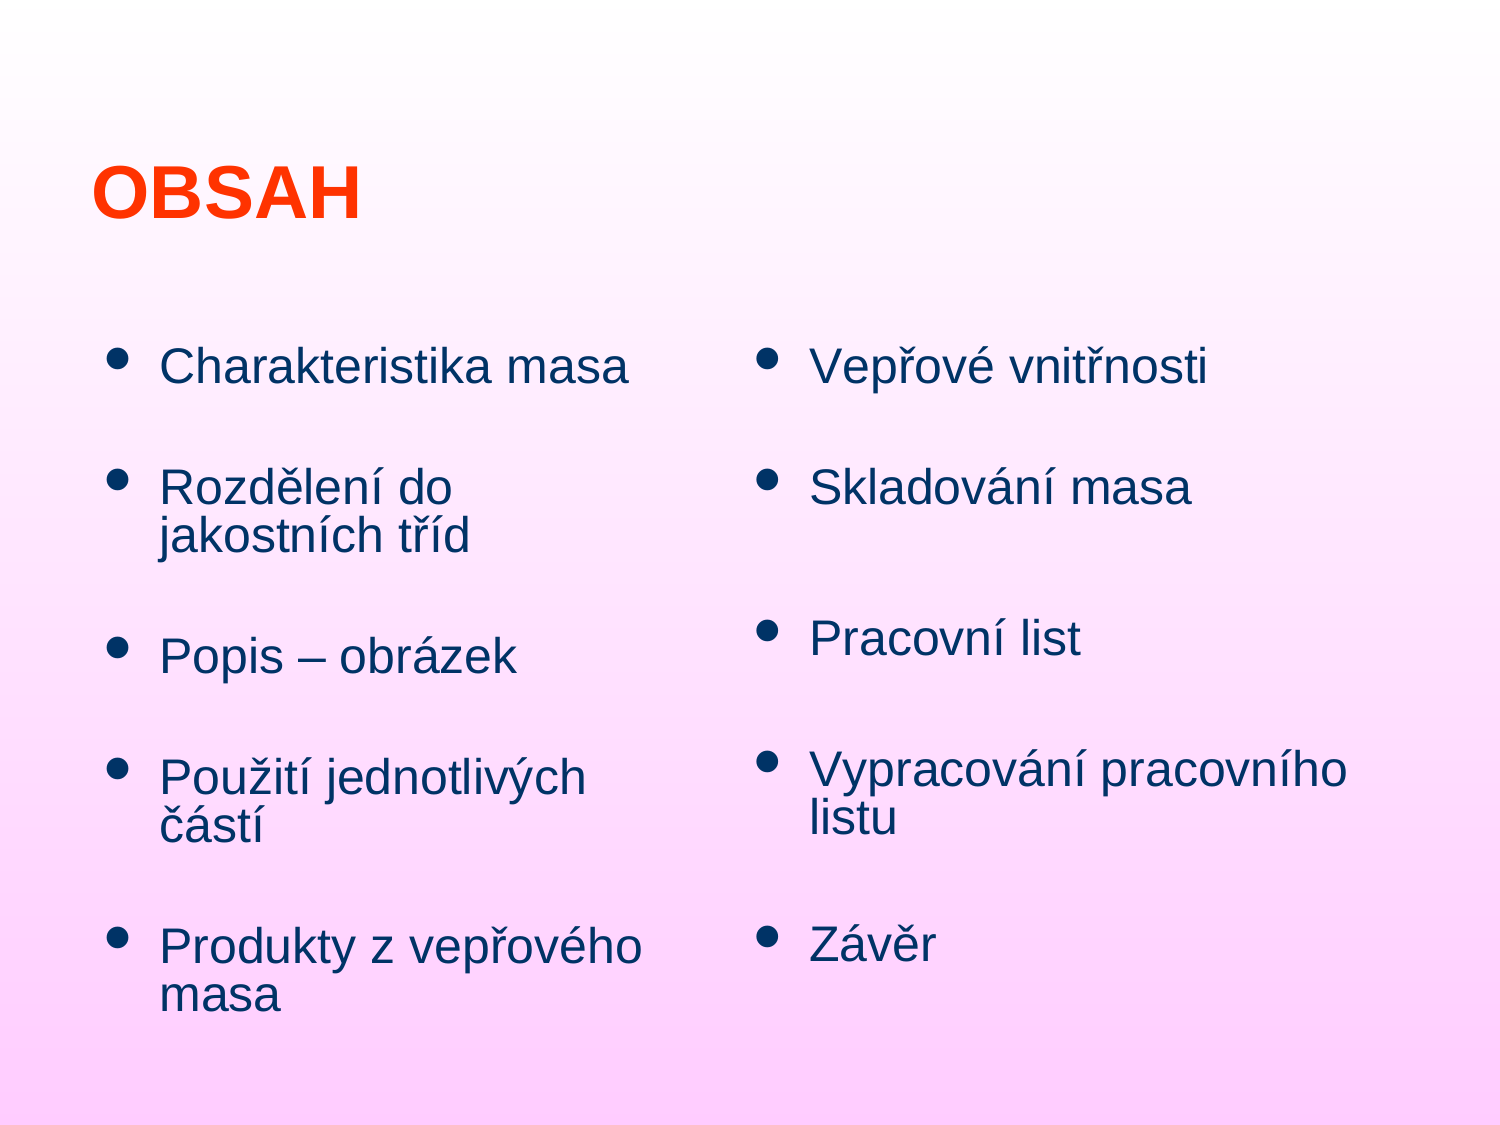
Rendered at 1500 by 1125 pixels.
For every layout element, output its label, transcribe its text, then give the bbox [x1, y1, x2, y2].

title OBSAH [76, 78, 1353, 242]
list Vepřové vnitřnosti Skladování masa Pracovní list Vypracování pracovního listu Závěr [738, 338, 1452, 1059]
list Charakteristika masa Rozdělení do jakostních tříd Popis – obrázek Použití jednotlivých částí Produkty z vepřového masa [88, 338, 707, 1125]
